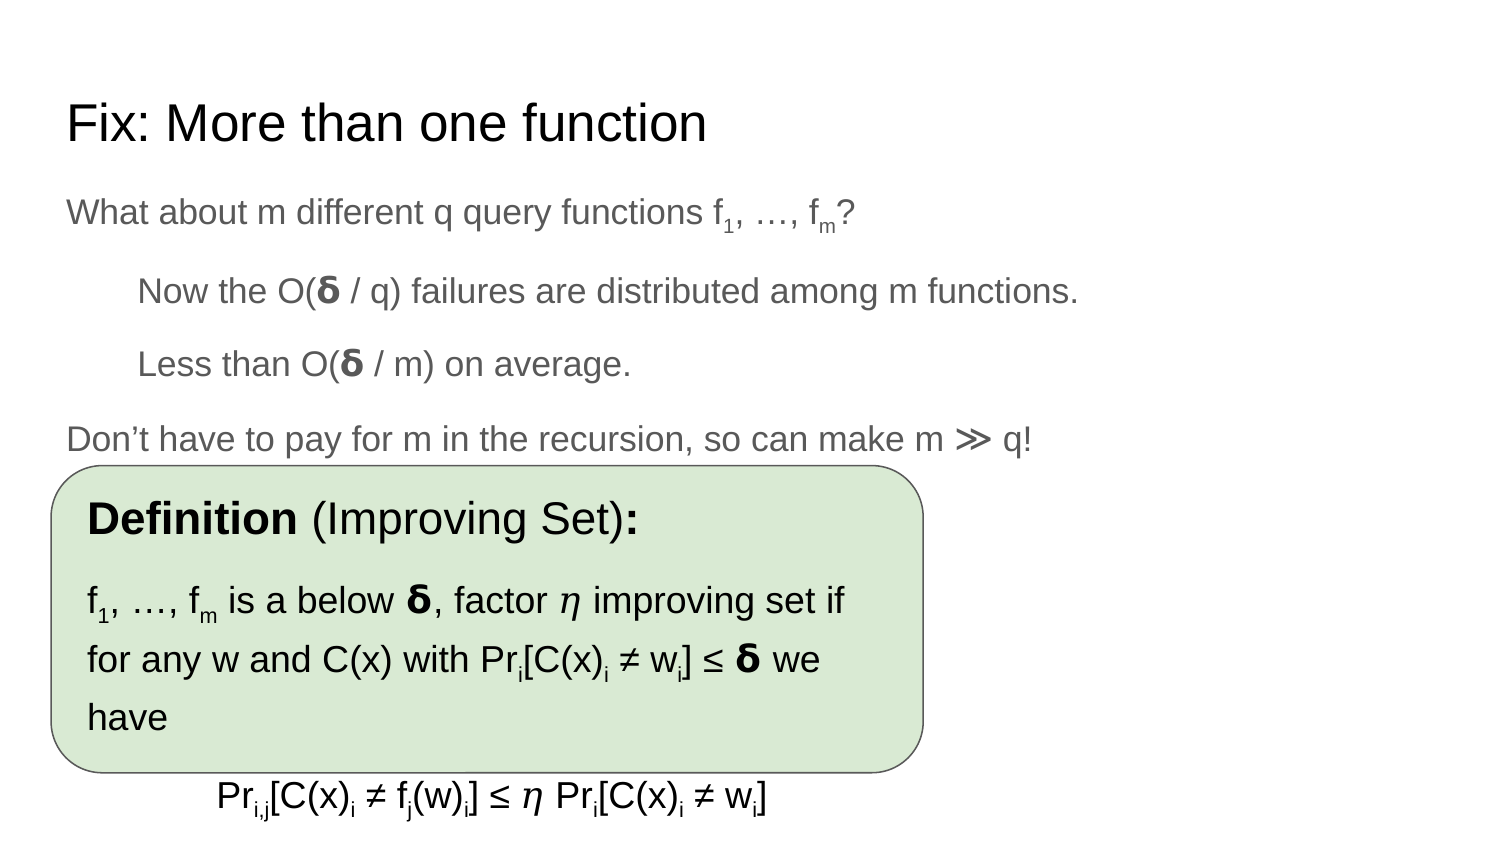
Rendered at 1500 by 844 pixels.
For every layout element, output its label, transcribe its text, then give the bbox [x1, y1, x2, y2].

text_box Definition (Improving Set): f1, …, fm is a below 𝝳, factor 𝜂 improving set if for any w and C(x) with Pri[C(x)i ≠ wi] ≤ 𝝳 we have Pri,j[C(x)i ≠ fj(w)i] ≤ 𝜂 Pri[C(x)i ≠ wi] [72, 465, 912, 837]
text_box [51, 475, 72, 763]
text_box [912, 484, 924, 754]
title Fix: More than one function [51, 72, 1449, 166]
list What about m different q query functions f1, …, fm? Now the O(𝝳 / q) failures are distributed among m functions. Less than O(𝝳 / m) on average. Don’t have to pay for m in the recursion, so can make m ≫ q! [51, 166, 1449, 475]
